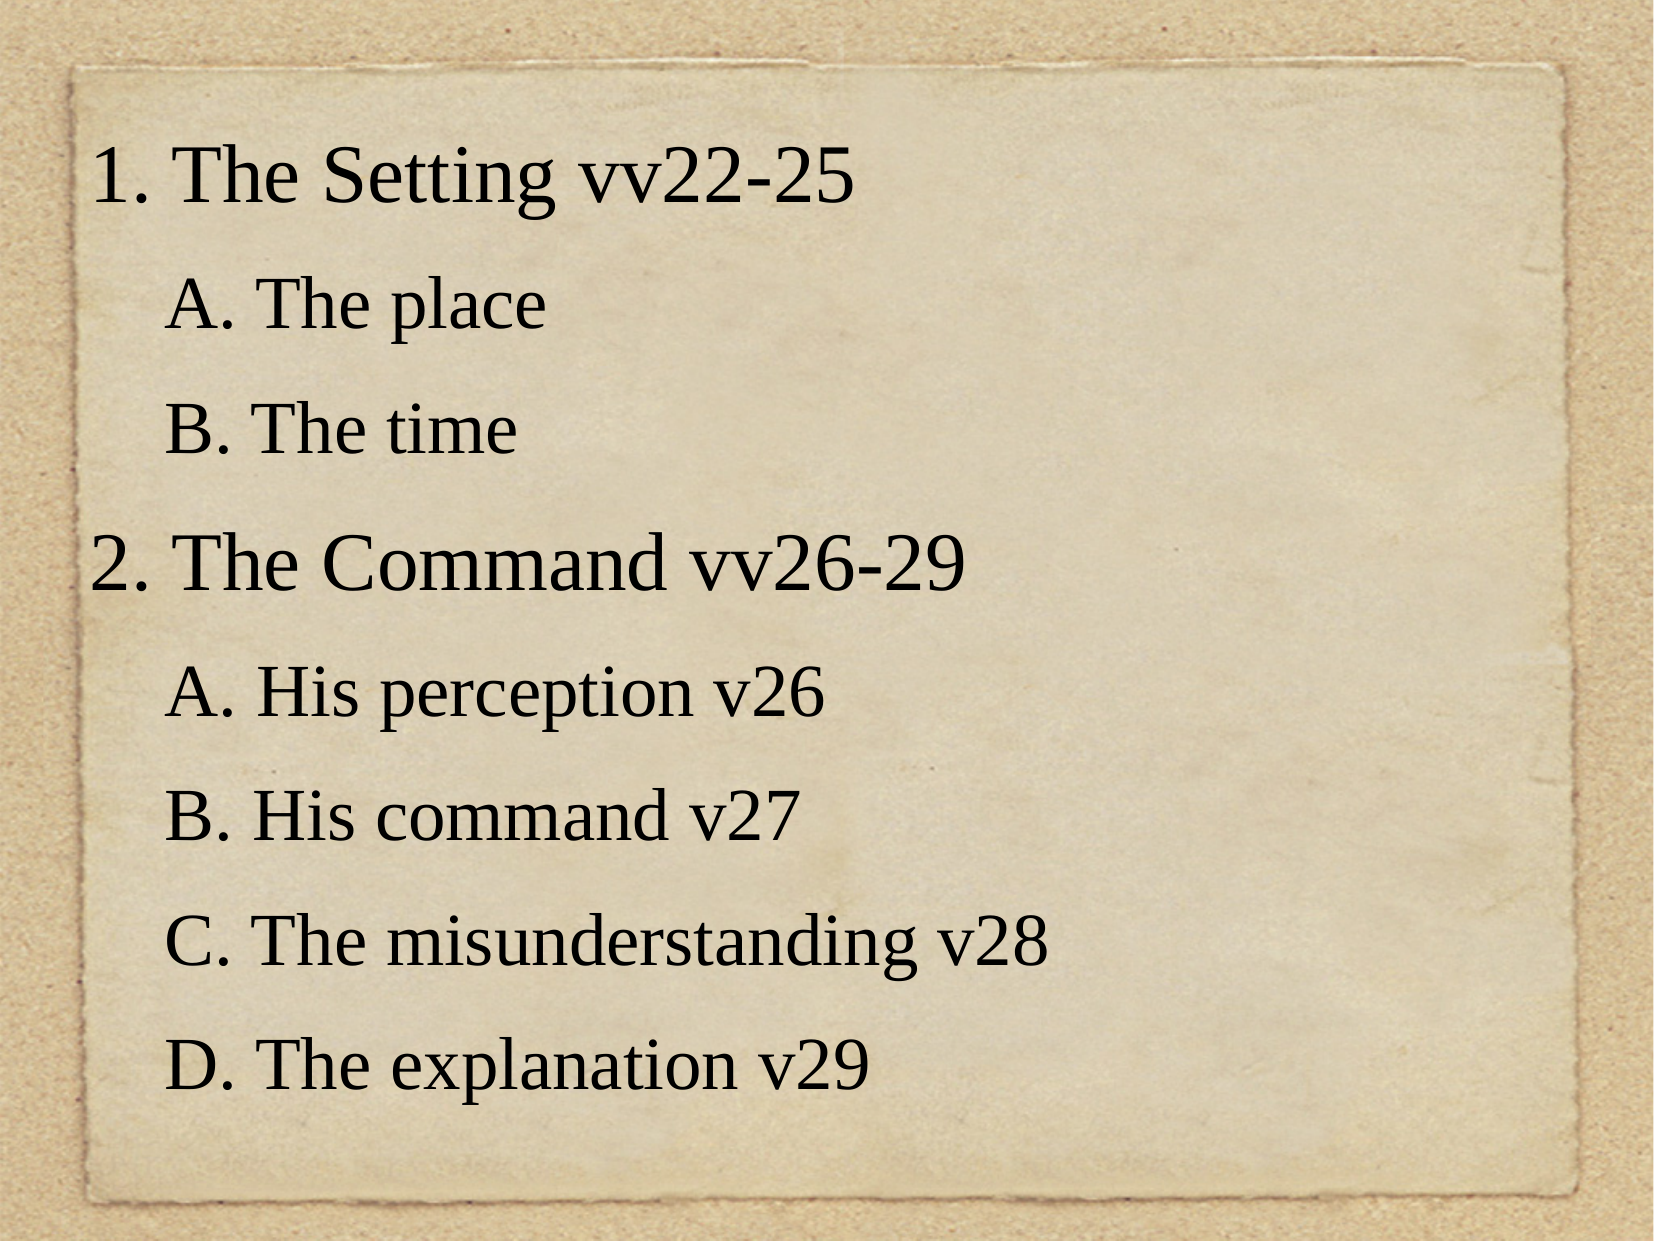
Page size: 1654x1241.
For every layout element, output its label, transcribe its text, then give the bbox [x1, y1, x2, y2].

text_box 1. The Setting vv22-25 A. The place B. The time 2. The Command vv26-29 A. His perception v26 B. His command v27 C. The misunderstanding v28 D. The explanation v29 [75, 75, 1576, 1201]
picture [0, 0, 1654, 1241]
